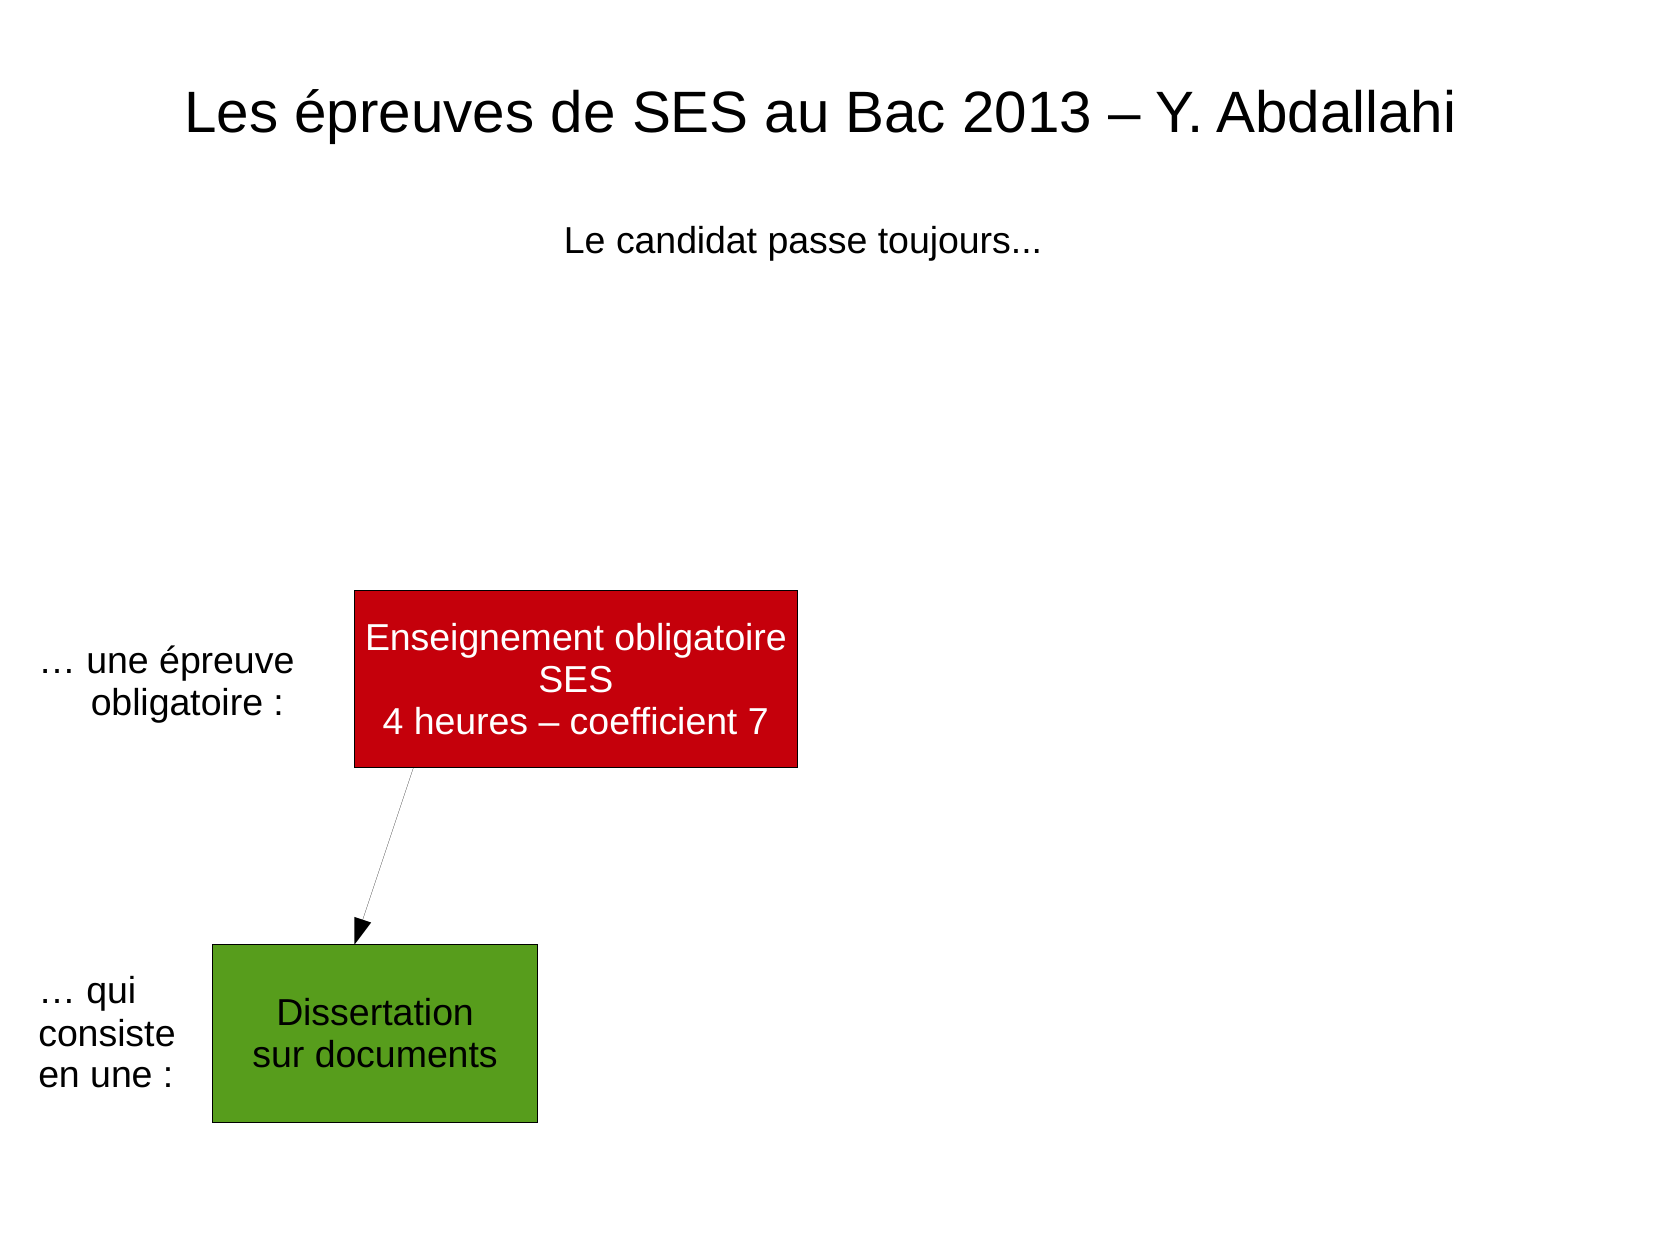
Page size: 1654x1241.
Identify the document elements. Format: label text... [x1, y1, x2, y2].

text_box … qui consiste en une : [23, 962, 191, 1104]
text_box … une épreuve obligatoire : [23, 631, 321, 731]
text_box Dissertation sur documents [212, 944, 538, 1123]
text_box Le candidat passe toujours... [549, 212, 1059, 270]
title Les épreuves de SES au Bac 2013 – Y. Abdallahi [76, 53, 1566, 172]
text_box Enseignement obligatoire SES 4 heures – coefficient 7 [354, 590, 798, 768]
